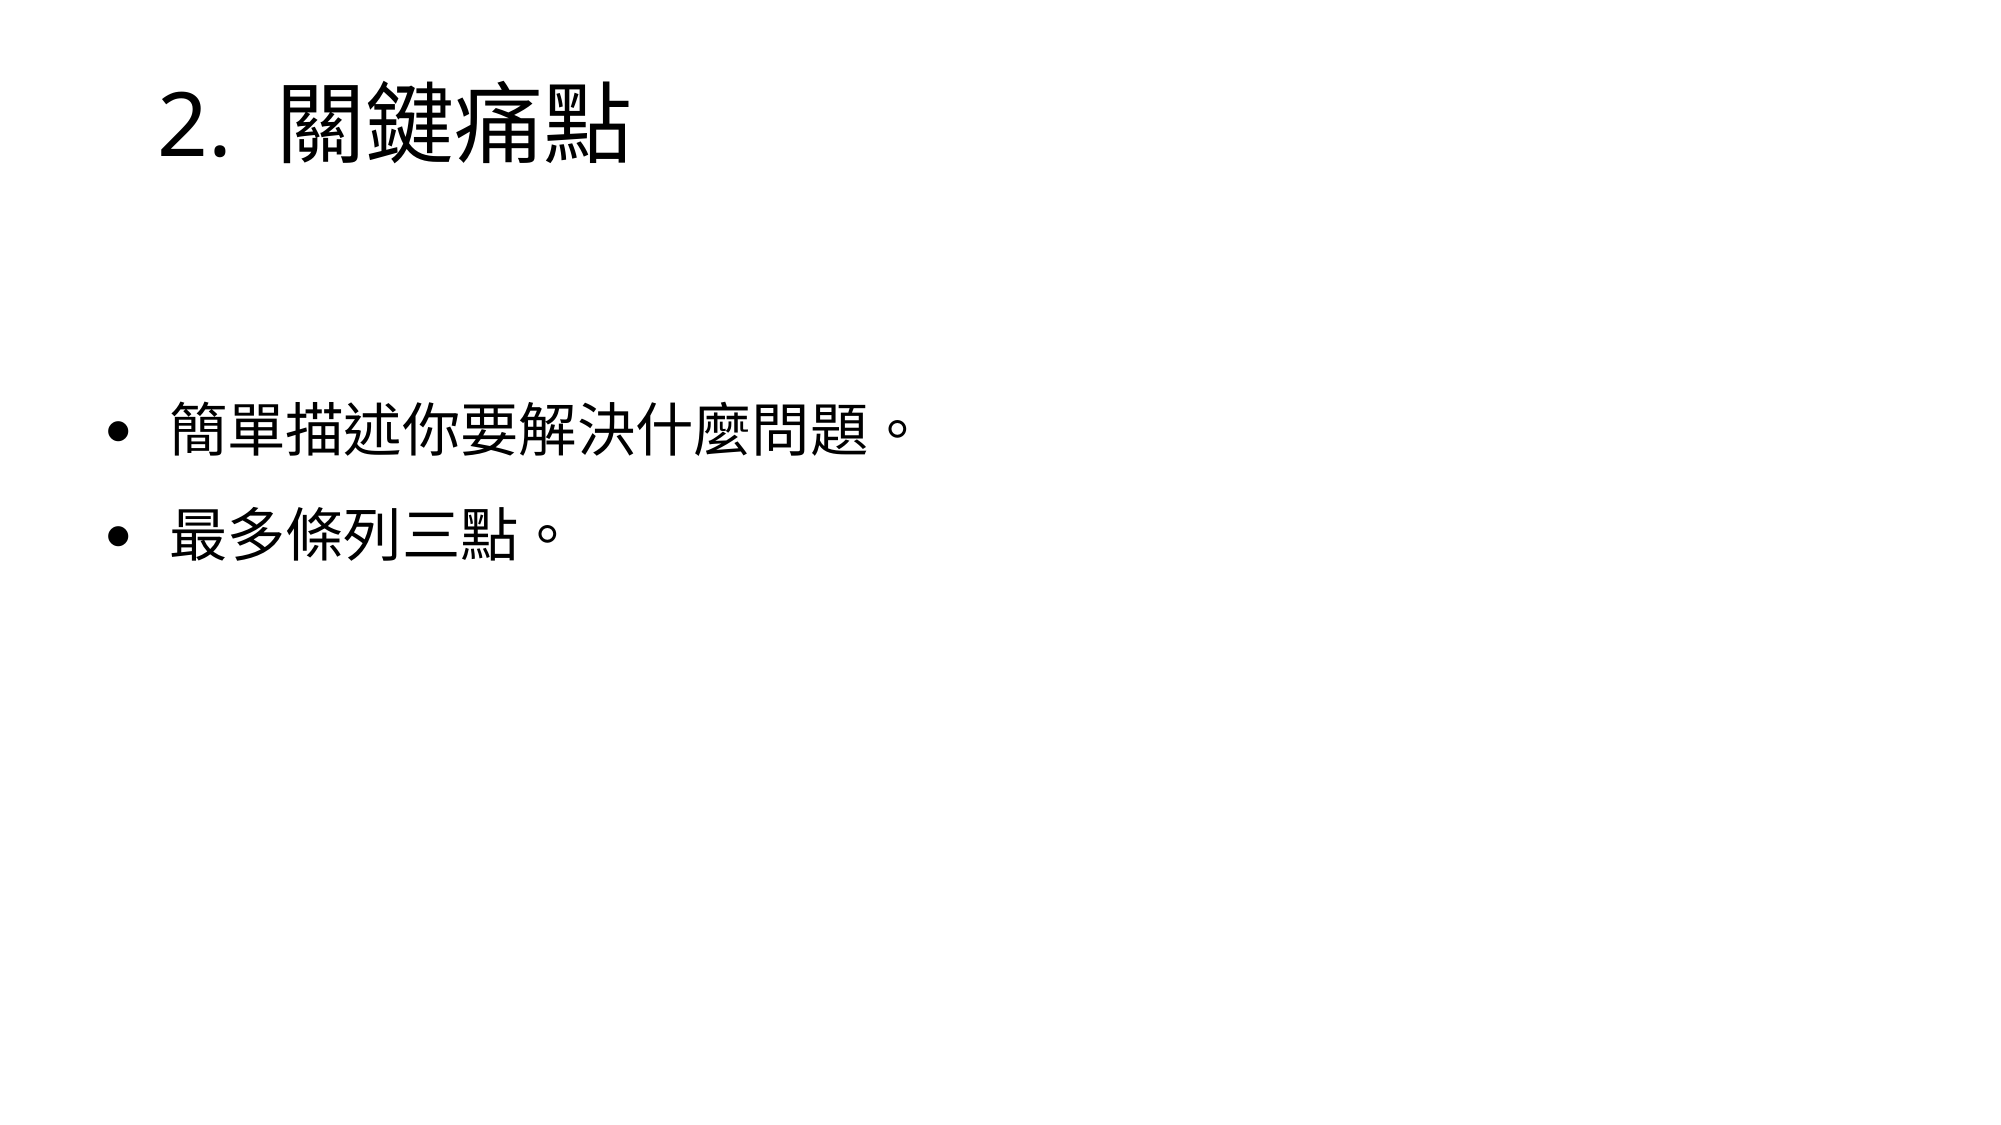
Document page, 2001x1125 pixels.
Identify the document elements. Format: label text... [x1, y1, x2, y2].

text_box 簡單描述你要解決什麼問題。 最多條列三點。 [86, 338, 1456, 665]
title 2. 關鍵痛點 [137, 59, 1863, 278]
